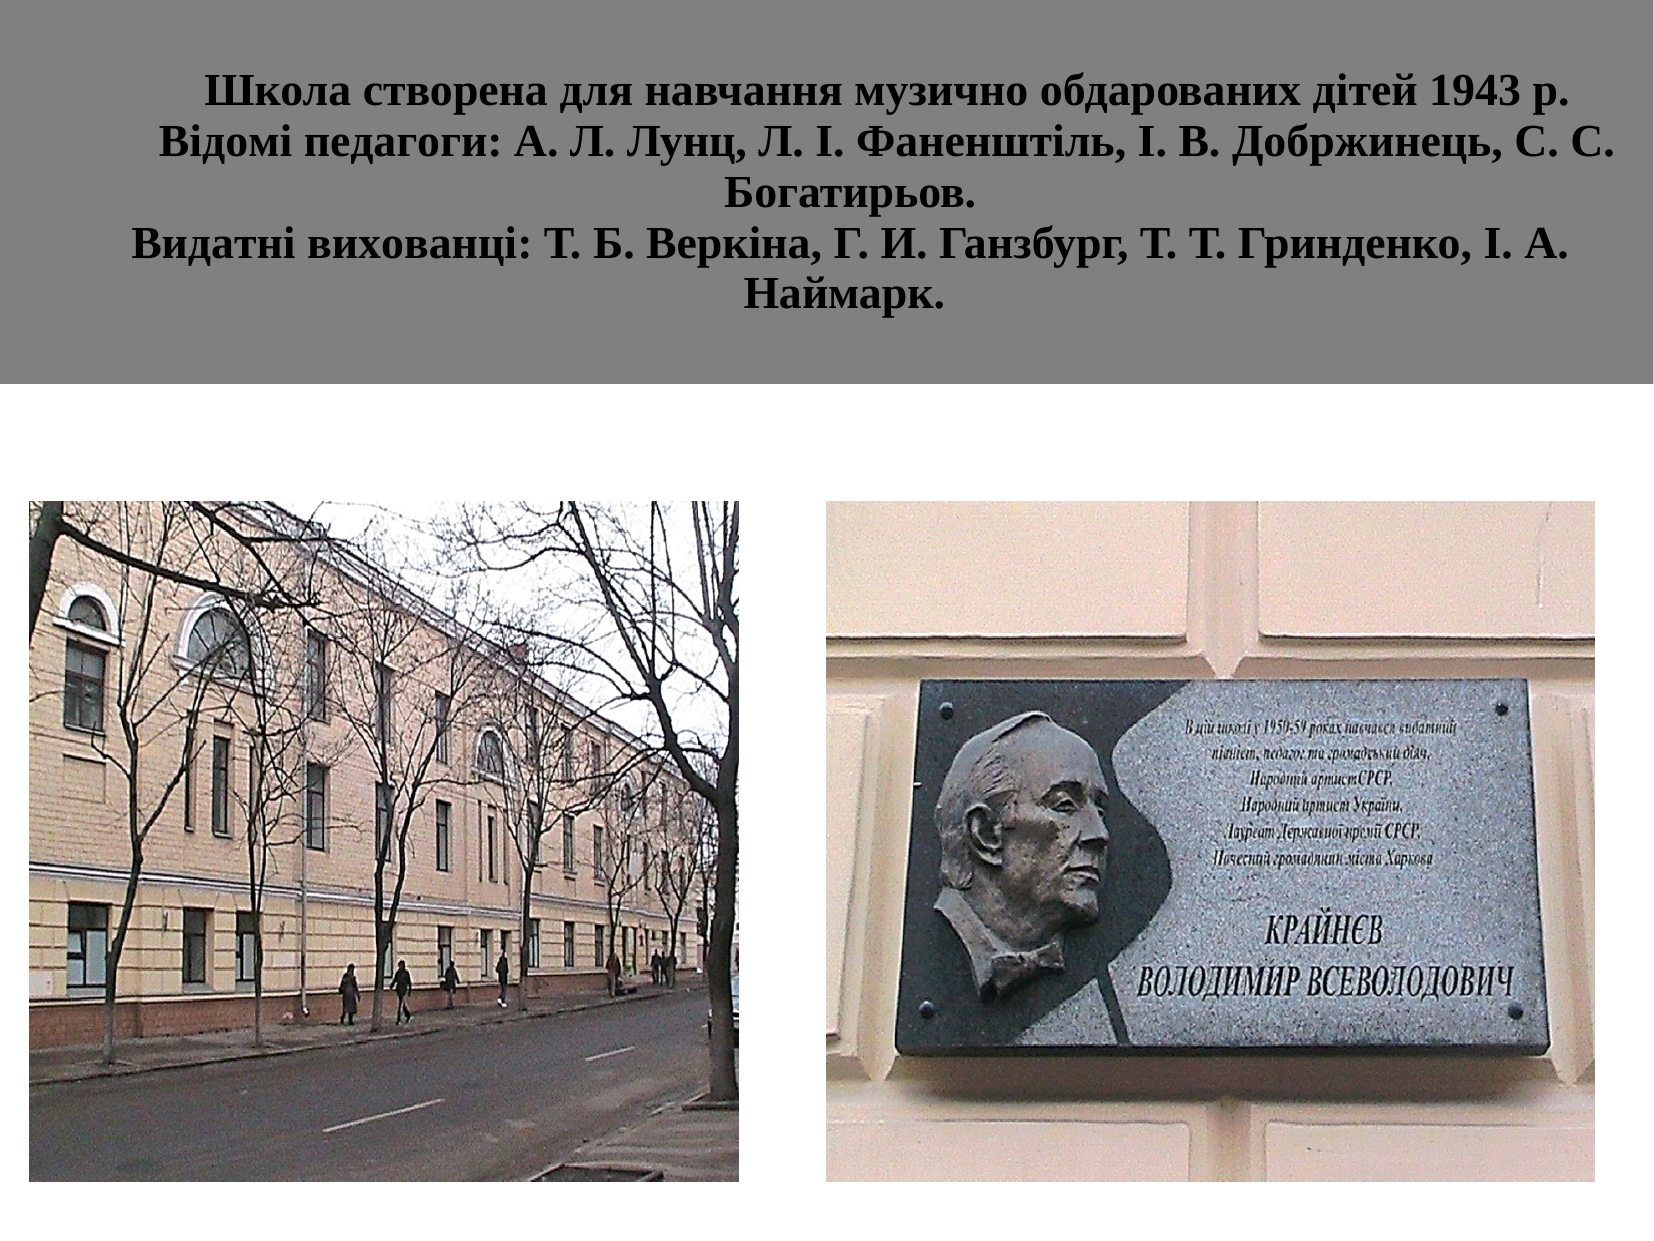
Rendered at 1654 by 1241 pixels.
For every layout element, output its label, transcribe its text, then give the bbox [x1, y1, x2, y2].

title Школа створена для навчання музично обдарованих дітей 1943 р. Відомі педагоги: А. Л. Лунц, Л. І. Фаненштіль, І. В. Добржинець, С. С. Богатирьов. Видатні вихованці: Т. Б. Веркіна, Г. И. Ганзбург, Т. Т. Гринденко, І. А. Наймарк. [0, 0, 1654, 384]
picture [29, 501, 739, 1182]
picture [826, 501, 1595, 1182]
